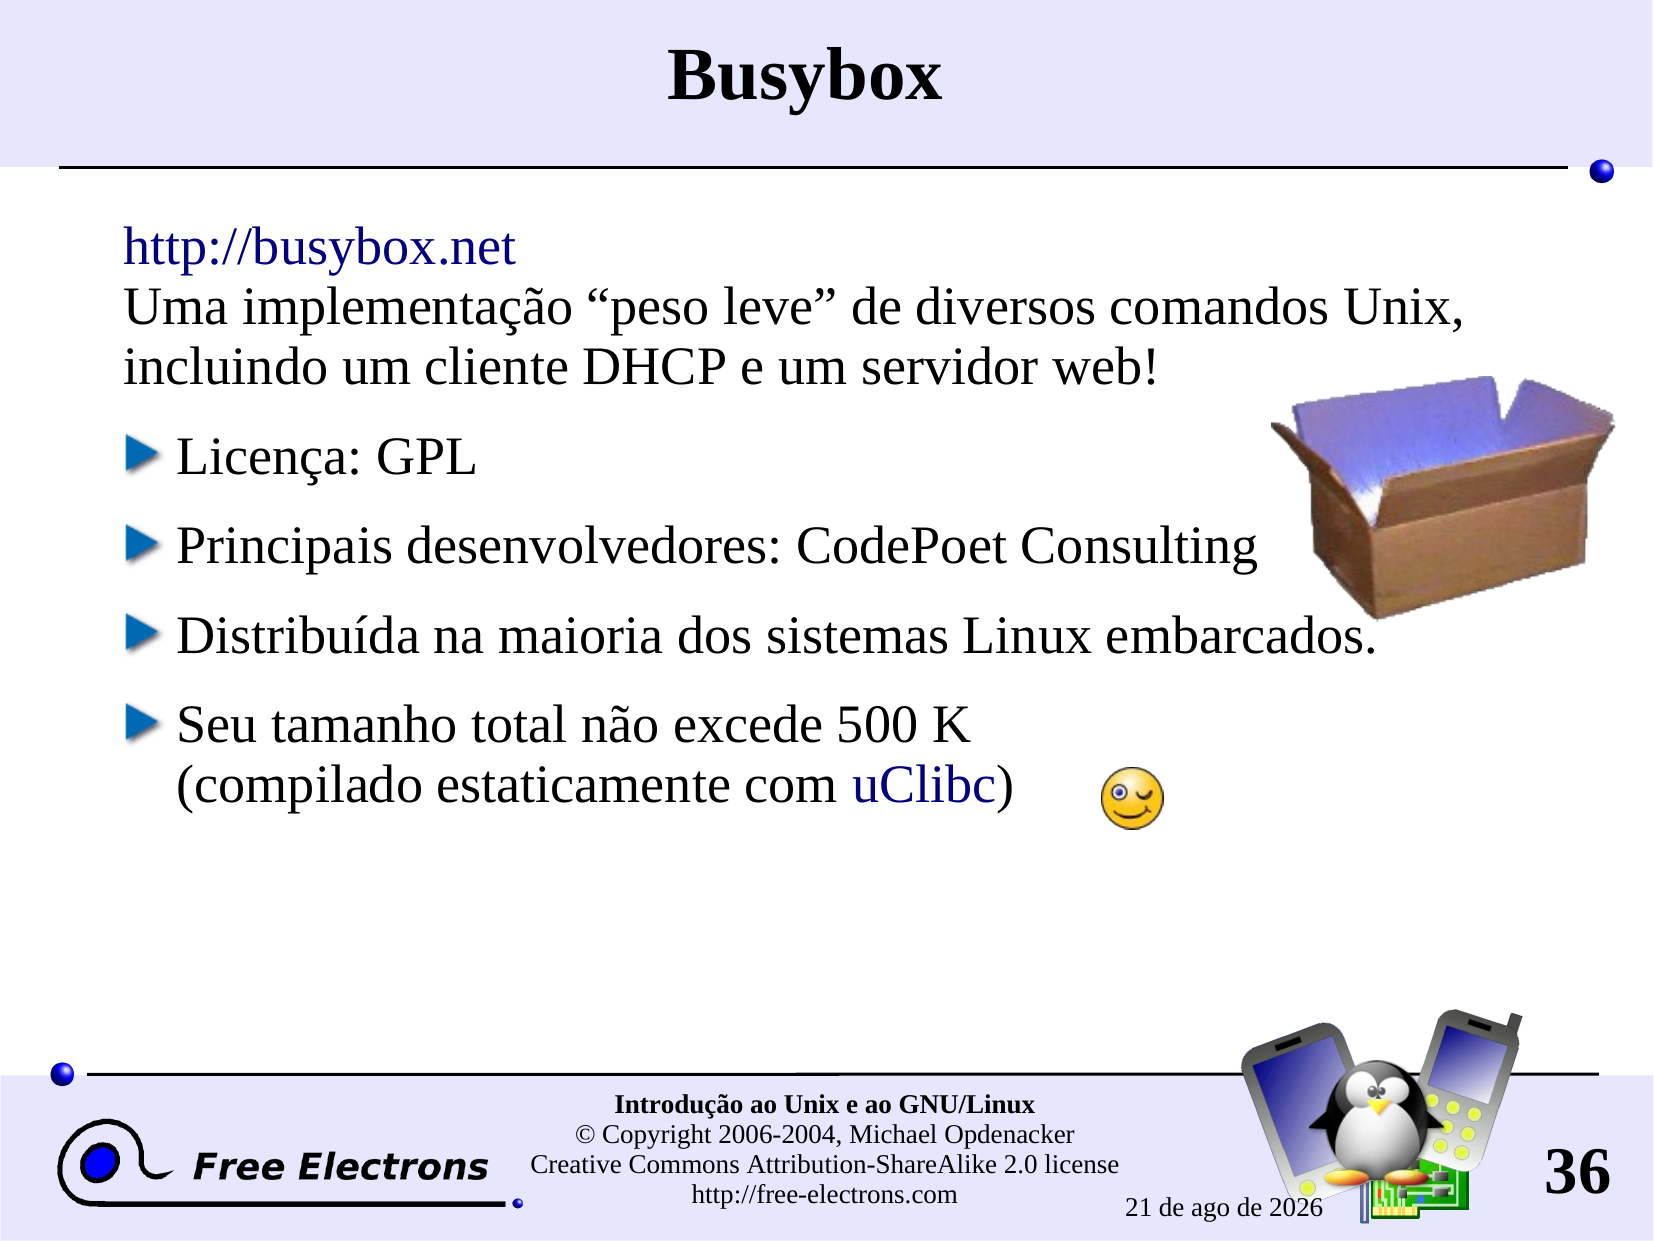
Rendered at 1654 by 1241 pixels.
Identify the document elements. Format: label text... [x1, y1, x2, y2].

picture [1231, 1008, 1537, 1241]
title Busybox [60, 25, 1551, 124]
picture [1101, 767, 1164, 830]
picture [50, 1108, 527, 1216]
picture [1285, 1199, 1292, 1215]
list http://busybox.net Uma implementação “peso leve” de diversos comandos Unix, incluindo um cliente DHCP e um servidor web! Licença: GPL Principais desenvolvedores: CodePoet Consulting Distribuída na maioria dos sistemas Linux embarcados. Seu tamanho total não excede 500 K (compilado estaticamente com uClibc) [105, 216, 1518, 1067]
picture [1271, 376, 1618, 622]
